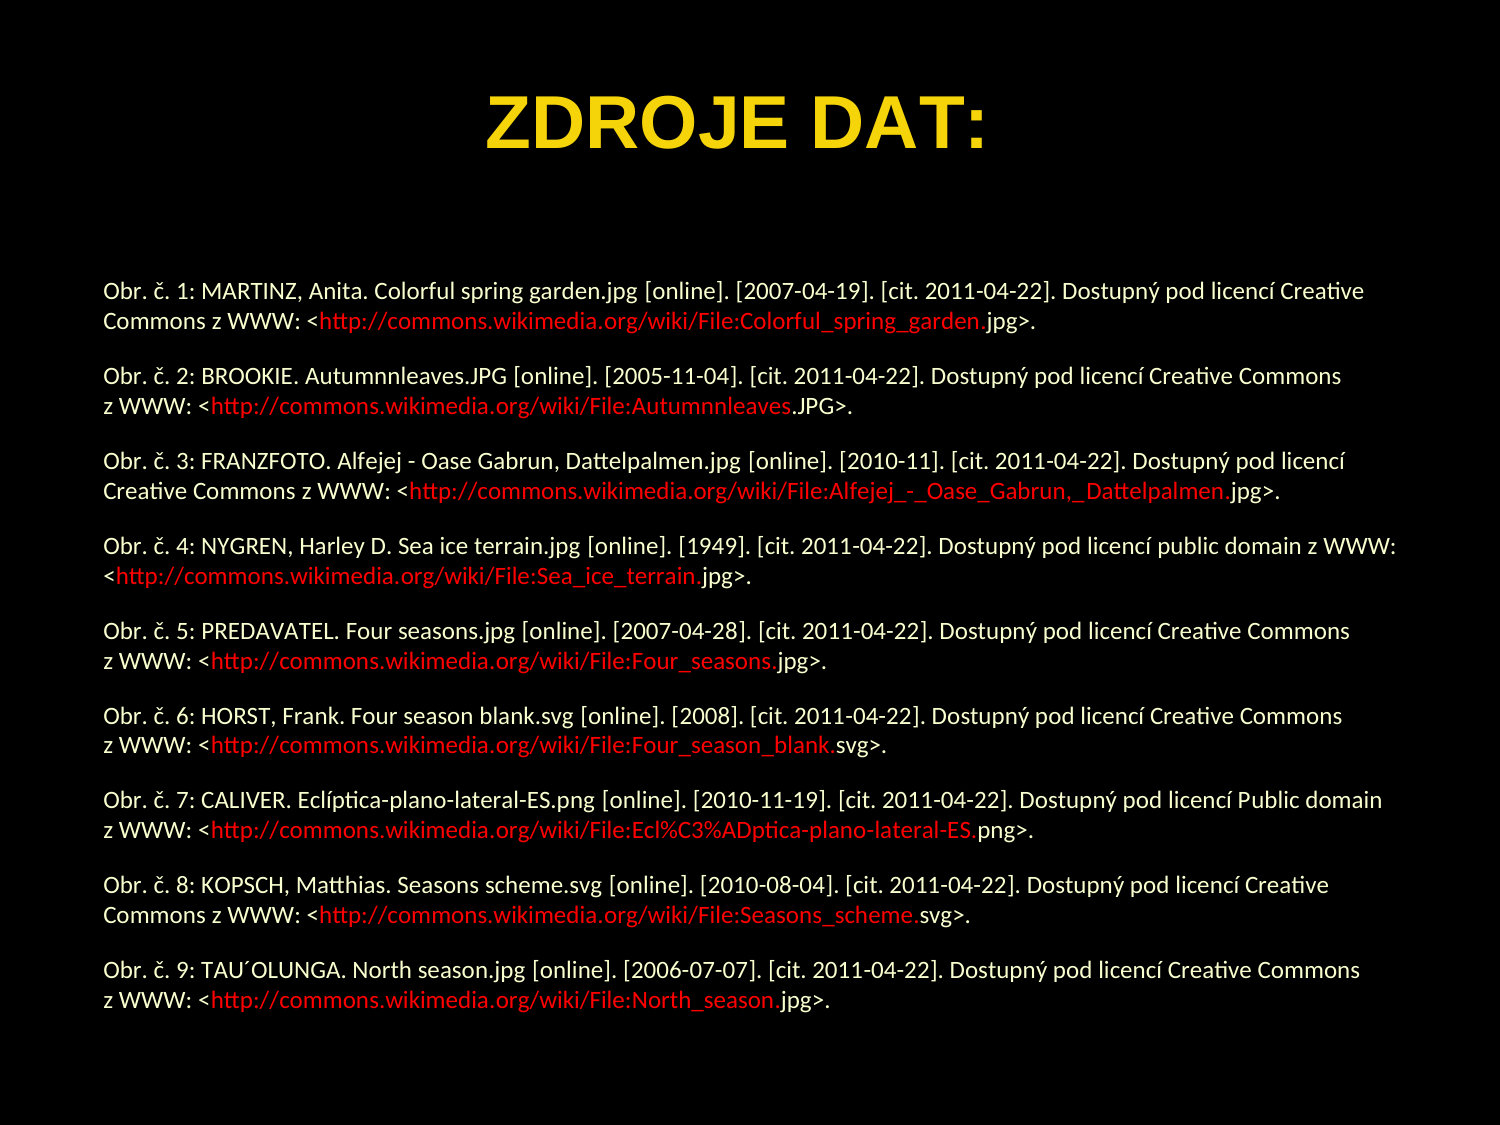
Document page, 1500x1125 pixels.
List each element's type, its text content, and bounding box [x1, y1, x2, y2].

text_box ZDROJE DAT: [64, 66, 1412, 185]
text_box Obr. č. 1: MARTINZ, Anita. Colorful spring garden.jpg [online]. [2007-04-19]. [cit. 2011-04-22]. Dostupný pod licencí Creative Commons z WWW: <http://commons.wikimedia.org/wiki/File:Colorful_spring_garden.jpg>. Obr. č. 2: BROOKIE. Autumnnleaves.JPG [online]. [2005-11-04]. [cit. 2011-04-22]. Dostupný pod licencí Creative Commons z WWW: <http://commons.wikimedia.org/wiki/File:Autumnnleaves.JPG>. Obr. č. 3: FRANZFOTO. Alfejej - Oase Gabrun, Dattelpalmen.jpg [online]. [2010-11]. [cit. 2011-04-22]. Dostupný pod licencí Creative Commons z WWW: <http://commons.wikimedia.org/wiki/File:Alfejej_-_Oase_Gabrun,_Dattelpalmen.jpg>. Obr. č. 4: NYGREN, Harley D. Sea ice terrain.jpg [online]. [1949]. [cit. 2011-04-22]. Dostupný pod licencí public domain z WWW: <http://commons.wikimedia.org/wiki/File:Sea_ice_terrain.jpg>. Obr. č. 5: PREDAVATEL. Four seasons.jpg [online]. [2007-04-28]. [cit. 2011-04-22]. Dostupný pod licencí Creative Commons z WWW: <http://commons.wikimedia.org/wiki/File:Four_seasons.jpg>. Obr. č. 6: HORST, Frank. Four season blank.svg [online]. [2008]. [cit. 2011-04-22]. Dostupný pod licencí Creative Commons z WWW: <http://commons.wikimedia.org/wiki/File:Four_season_blank.svg>. Obr. č. 7: CALIVER. Eclíptica-plano-lateral-ES.png [online]. [2010-11-19]. [cit. 2011-04-22]. Dostupný pod licencí Public domain z WWW: <http://commons.wikimedia.org/wiki/File:Ecl%C3%ADptica-plano-lateral-ES.png>. Obr. č. 8: KOPSCH, Matthias. Seasons scheme.svg [online]. [2010-08-04]. [cit. 2011-04-22]. Dostupný pod licencí Creative Commons z WWW: <http://commons.wikimedia.org/wiki/File:Seasons_scheme.svg>. Obr. č. 9: TAU´OLUNGA. North season.jpg [online]. [2006-07-07]. [cit. 2011-04-22]. Dostupný pod licencí Creative Commons z WWW: <http://commons.wikimedia.org/wiki/File:North_season.jpg>. [88, 267, 1424, 1022]
